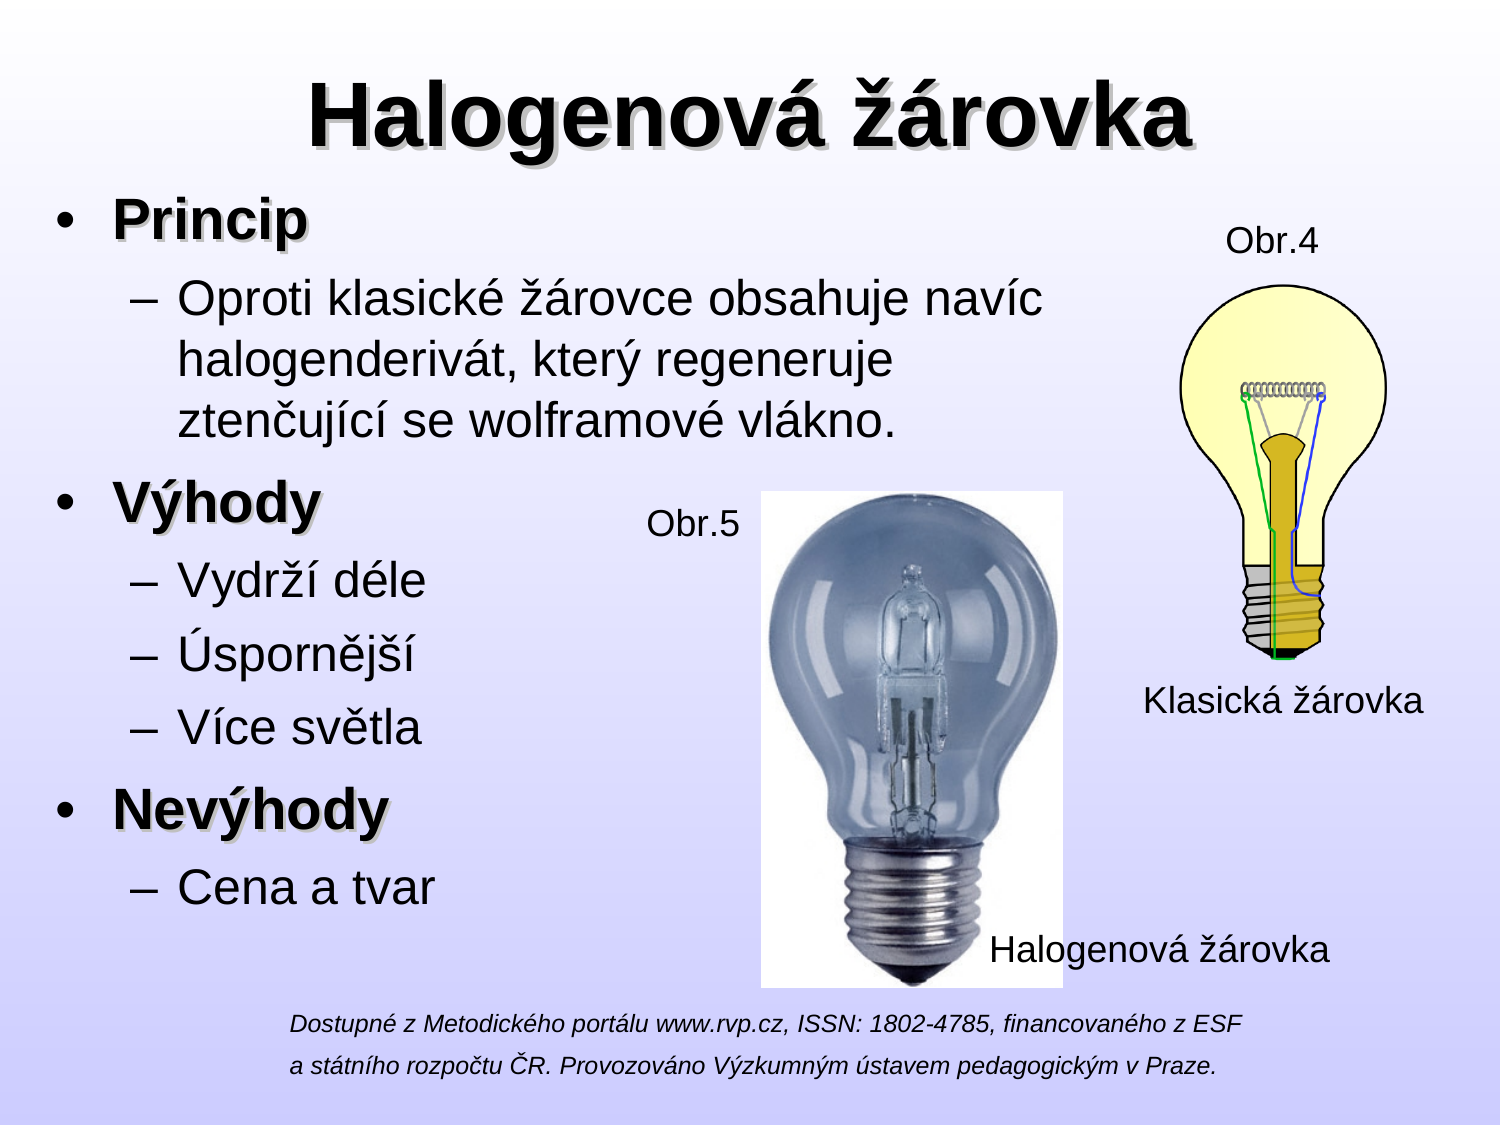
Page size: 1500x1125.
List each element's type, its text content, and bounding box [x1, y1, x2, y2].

text_box Obr.4 [1210, 207, 1365, 269]
text_box Klasická žárovka [1128, 668, 1448, 730]
picture [761, 491, 1063, 988]
text_box Obr.5 [631, 491, 762, 553]
title Halogenová žárovka [75, 45, 1426, 185]
text_box Dostupné z Metodického portálu www.rvp.cz, ISSN: 1802-4785, financovaného z ESF a státního rozpočtu ČR. Provozováno Výzkumným ústavem pedagogickým v Praze. [274, 987, 1266, 1087]
text_box Halogenová žárovka [974, 916, 1364, 978]
list Princip Oproti klasické žárovce obsahuje navíc halogenderivát, který regeneruje ztenčující se wolframové vlákno. Výhody Vydrží déle Úspornější Více světla Nevýhody Cena a tvar [41, 172, 1093, 988]
picture [1151, 267, 1415, 668]
